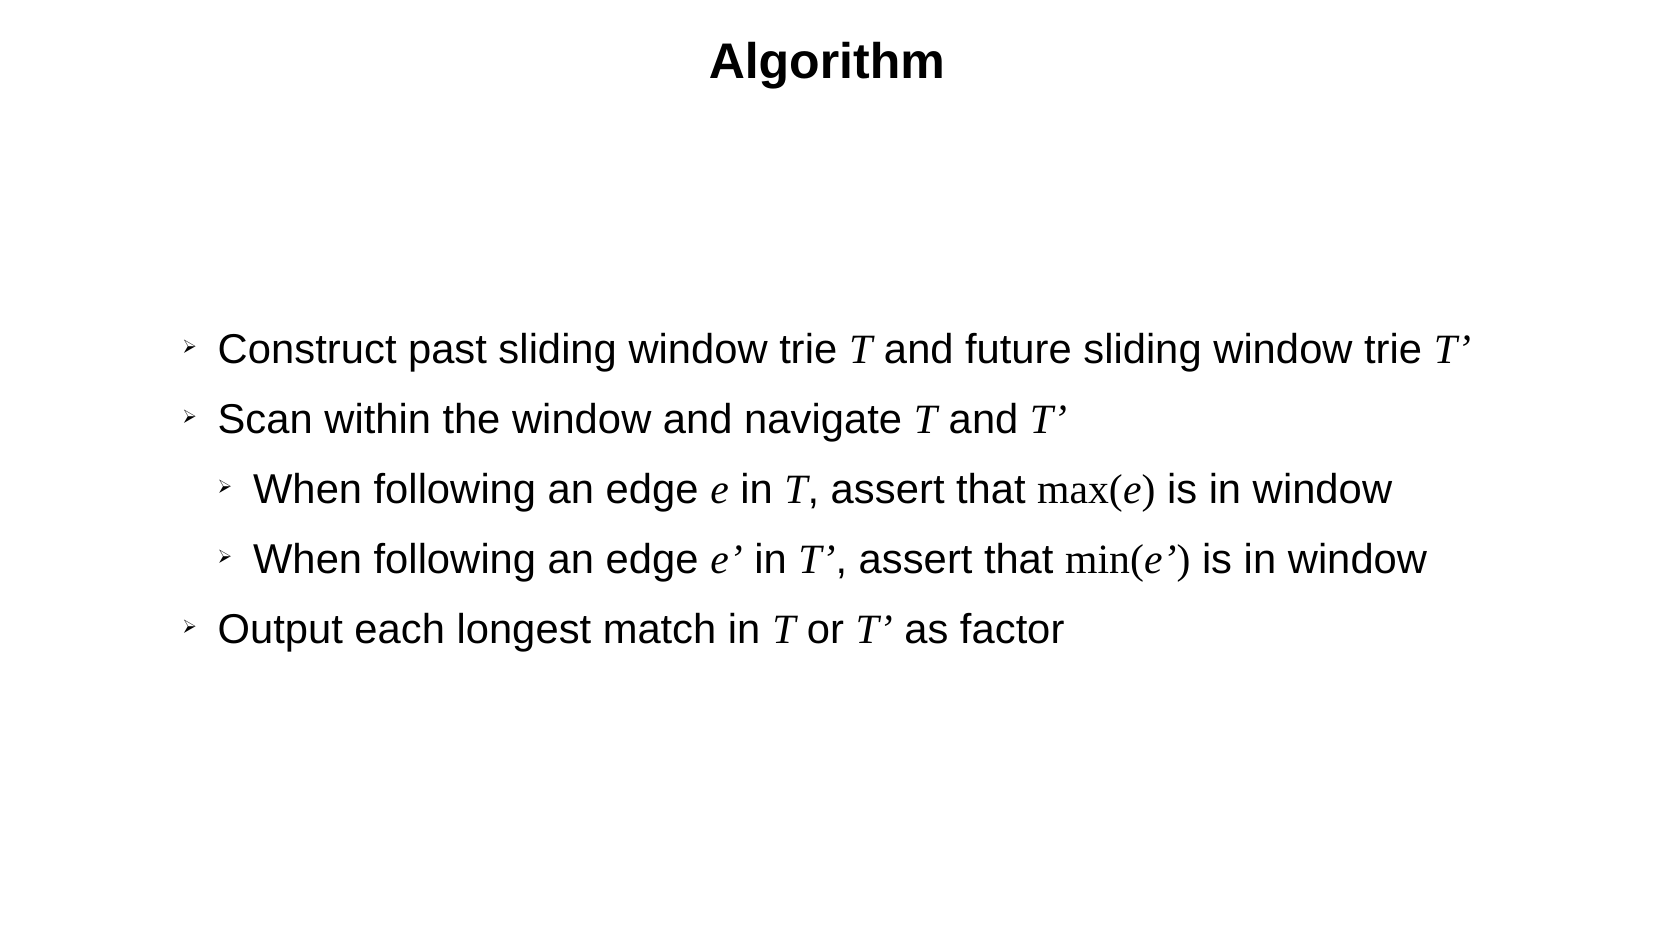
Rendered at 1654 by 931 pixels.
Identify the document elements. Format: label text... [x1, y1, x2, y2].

text_box Algorithm [474, 0, 1180, 125]
text_box Construct past sliding window trie T and future sliding window trie T’ Scan within the window and navigate T and T’ When following an edge e in T, assert that max(e) is in window When following an edge e’ in T’, assert that min(e’) is in window Output each longest match in T or T’ as factor [167, 295, 1487, 661]
